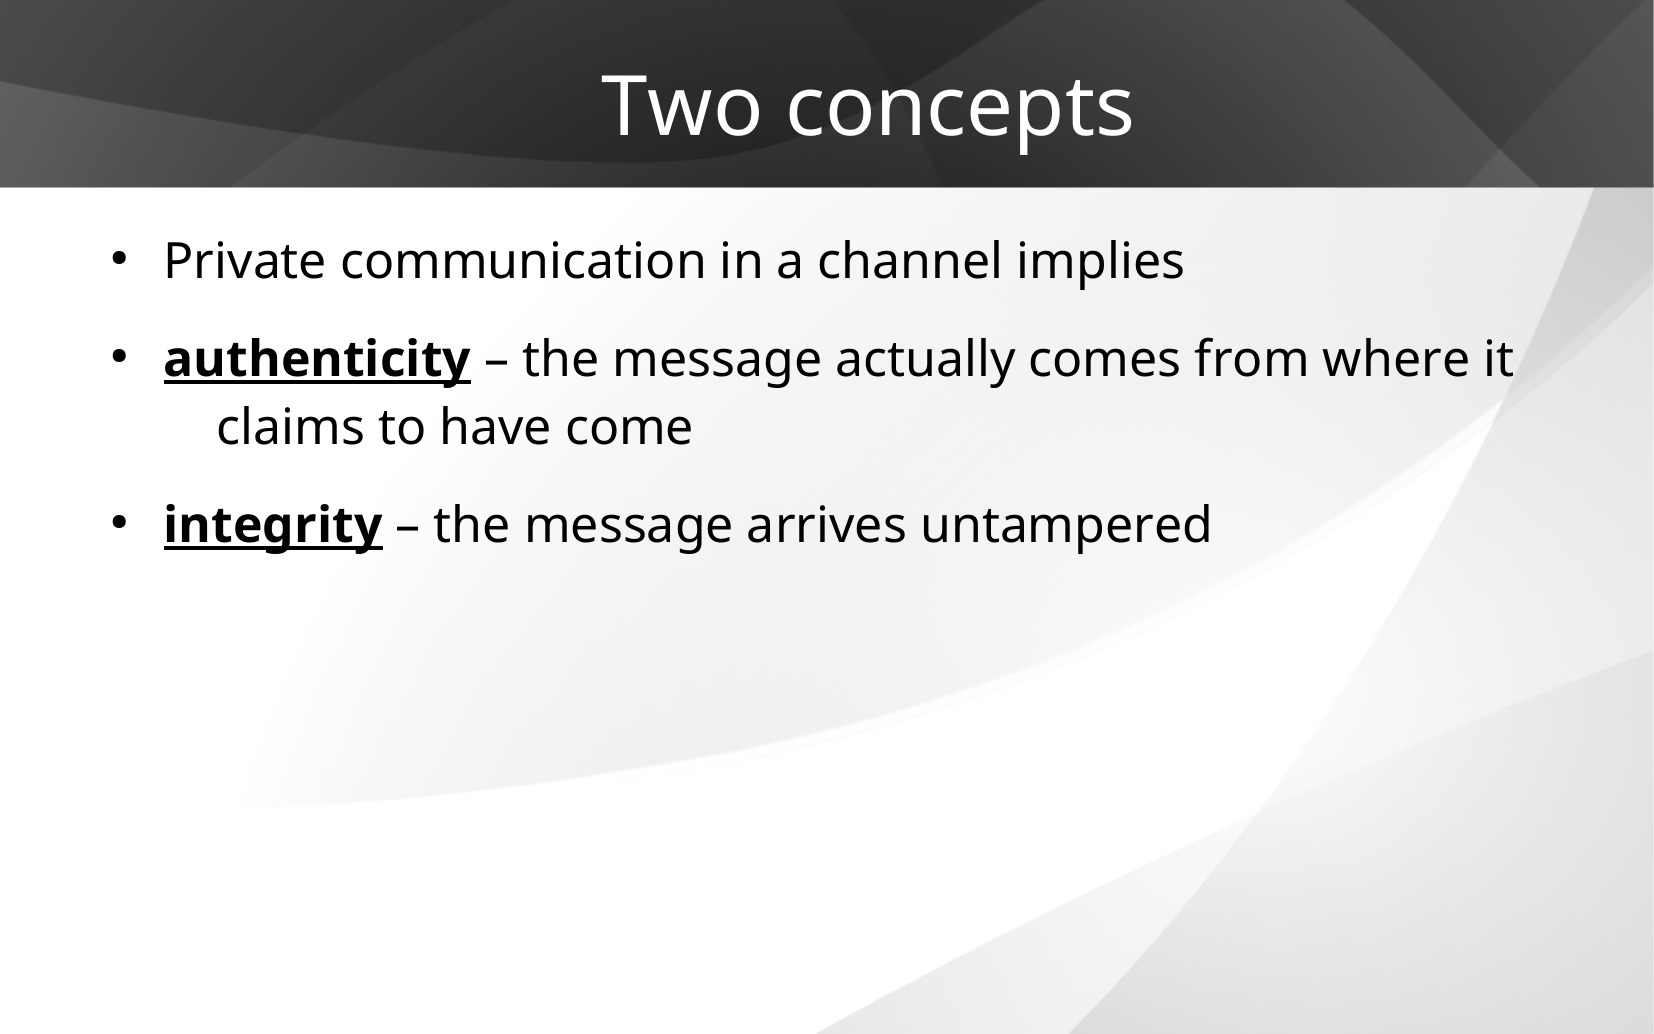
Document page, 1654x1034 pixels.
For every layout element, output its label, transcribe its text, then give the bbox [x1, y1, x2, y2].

picture [0, 0, 1654, 1034]
list Private communication in a channel implies authenticity – the message actually comes from where it claims to have come integrity – the message arrives untampered [75, 225, 1613, 1013]
title Two concepts [124, 0, 1613, 208]
